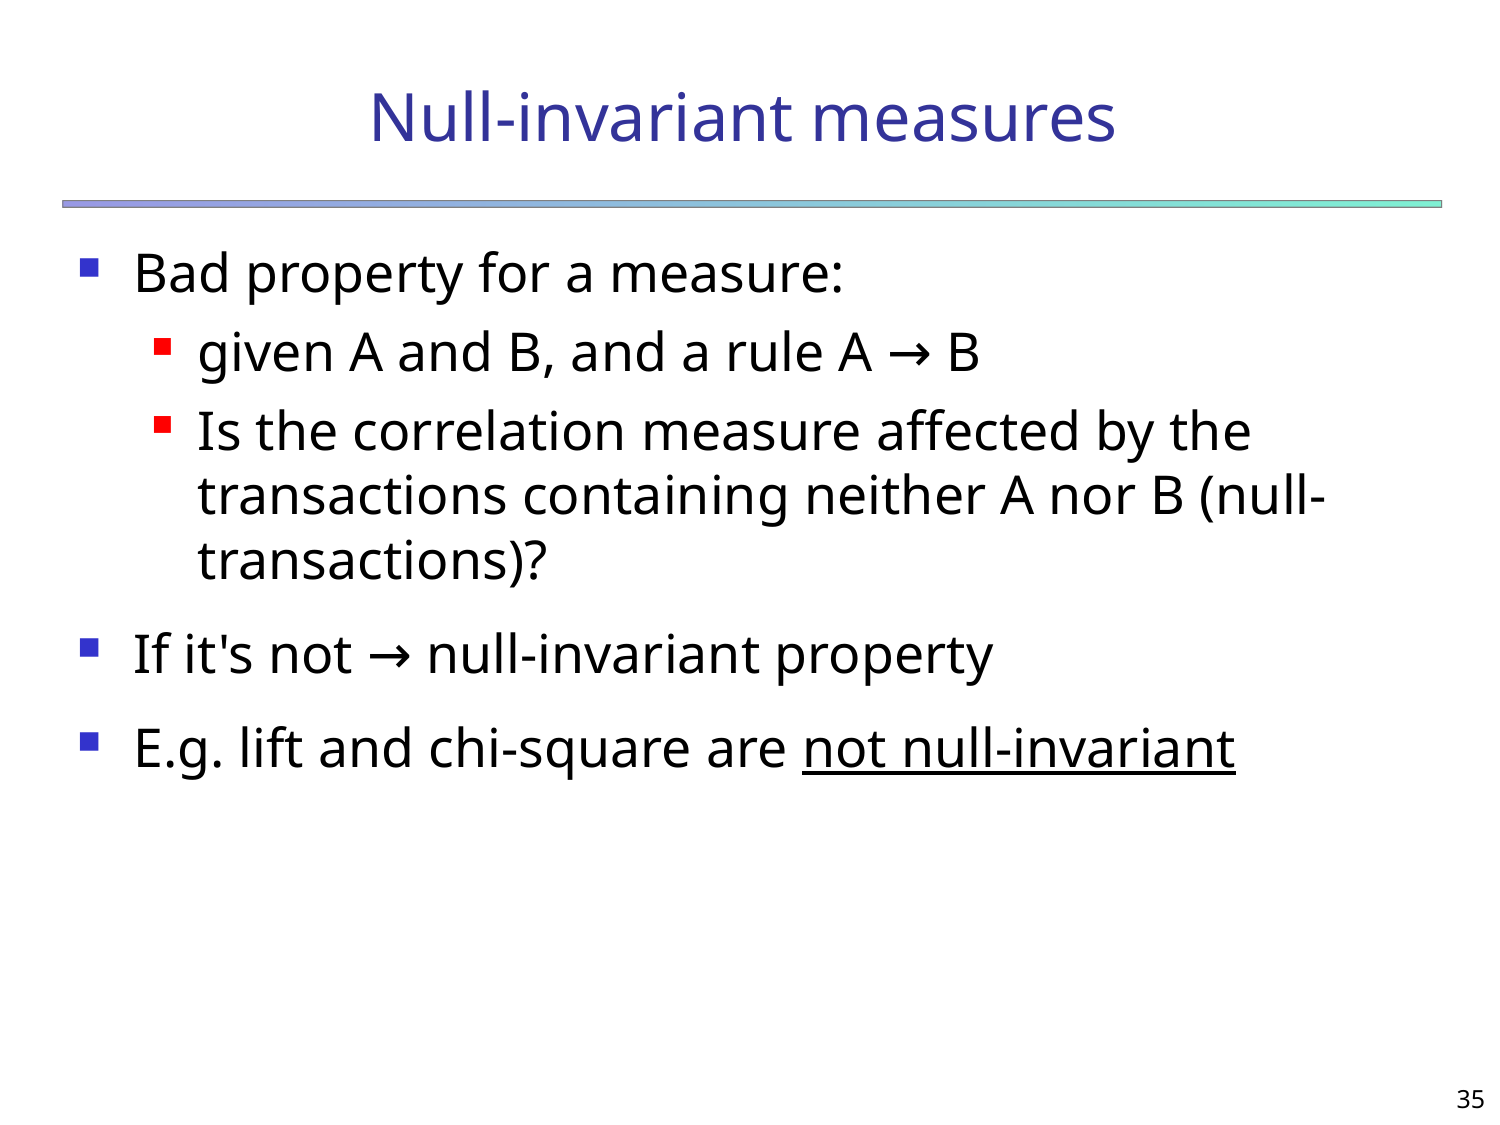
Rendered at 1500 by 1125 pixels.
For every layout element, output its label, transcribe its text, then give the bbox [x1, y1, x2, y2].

title Null-invariant measures [62, 62, 1426, 163]
text_box <number> [1187, 1062, 1500, 1125]
list Bad property for a measure: given A and B, and a rule A → B Is the correlation measure affected by the transactions containing neither A nor B (null-transactions)? If it's not → null-invariant property E.g. lift and chi-square are not null-invariant [62, 212, 1463, 791]
